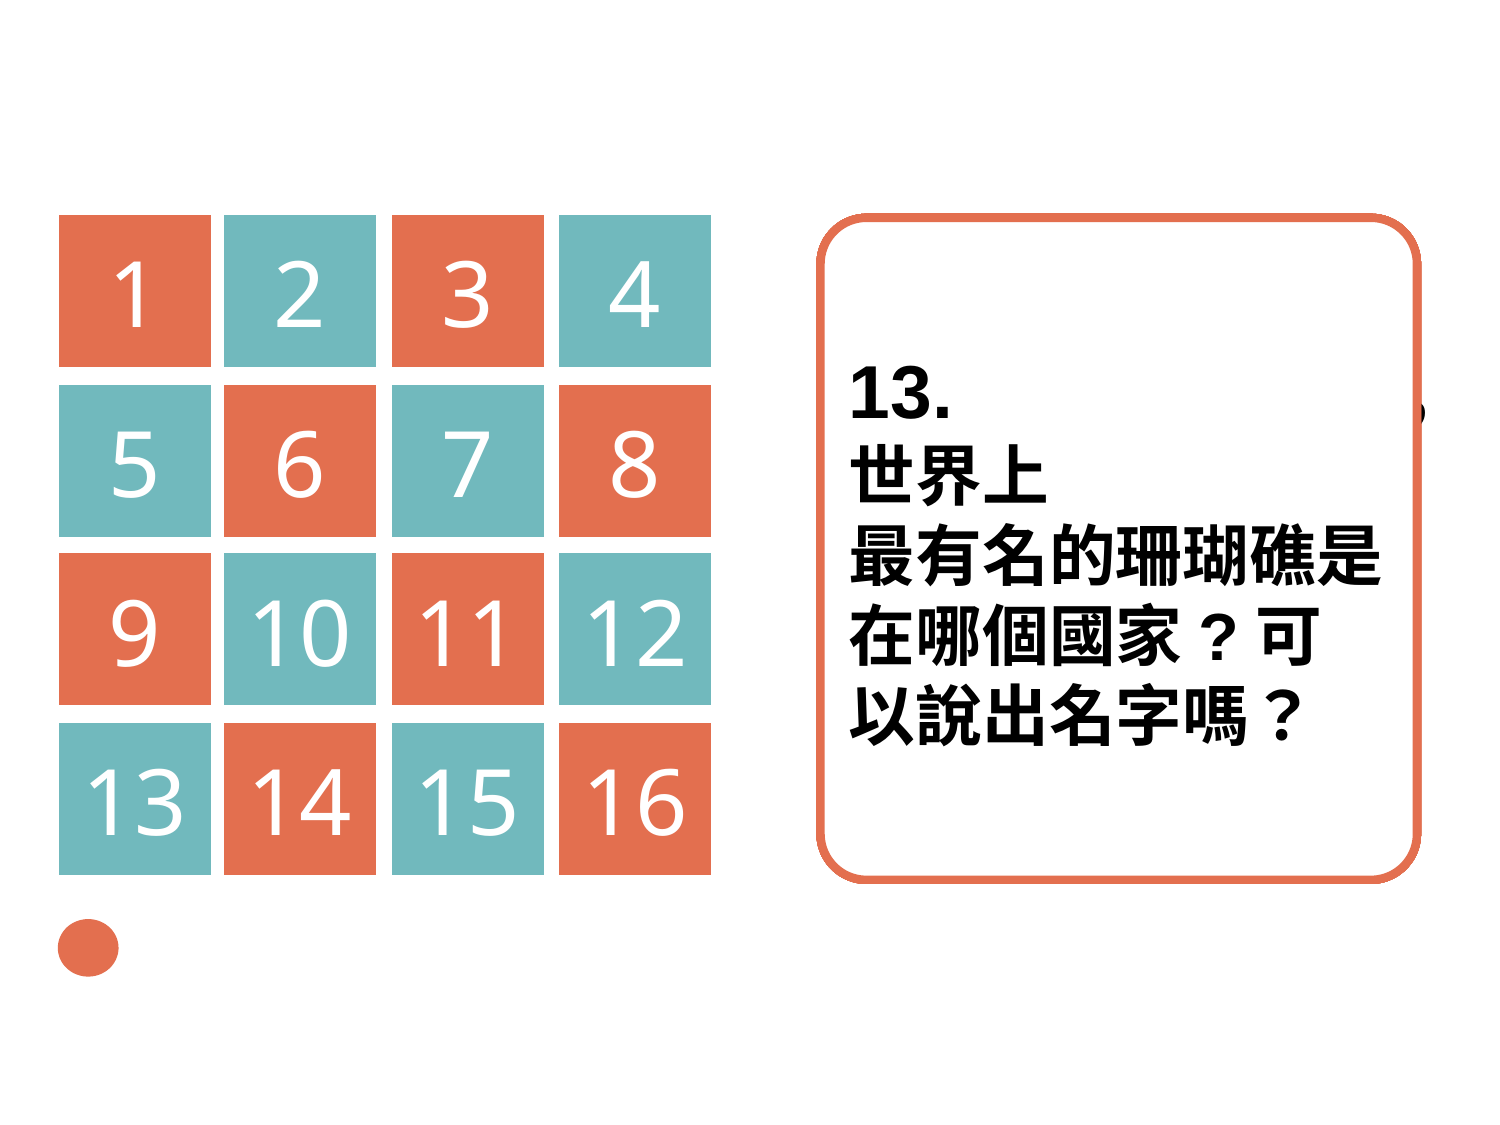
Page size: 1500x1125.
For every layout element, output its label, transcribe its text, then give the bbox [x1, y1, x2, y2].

text_box 14 [223, 722, 377, 876]
text_box 6 [223, 384, 377, 538]
text_box 2 [223, 214, 377, 368]
text_box 11 [391, 552, 545, 706]
text_box 7 [391, 384, 545, 538]
text_box 9 [58, 552, 212, 706]
text_box [57, 919, 119, 977]
text_box 3 [391, 214, 545, 368]
text_box 15 [391, 722, 545, 876]
text_box 12 [558, 552, 712, 706]
text_box 4 [558, 214, 712, 368]
text_box 5 [58, 384, 212, 538]
text_box 10 [223, 552, 377, 706]
text_box 16 [558, 722, 712, 876]
text_box 13 [58, 722, 212, 876]
text_box 8 [558, 384, 712, 538]
text_box 13. 世界上 最有名的珊瑚礁是在哪個國家?可以說出名字嗎？ [820, 217, 1417, 880]
text_box 1 [58, 214, 212, 368]
